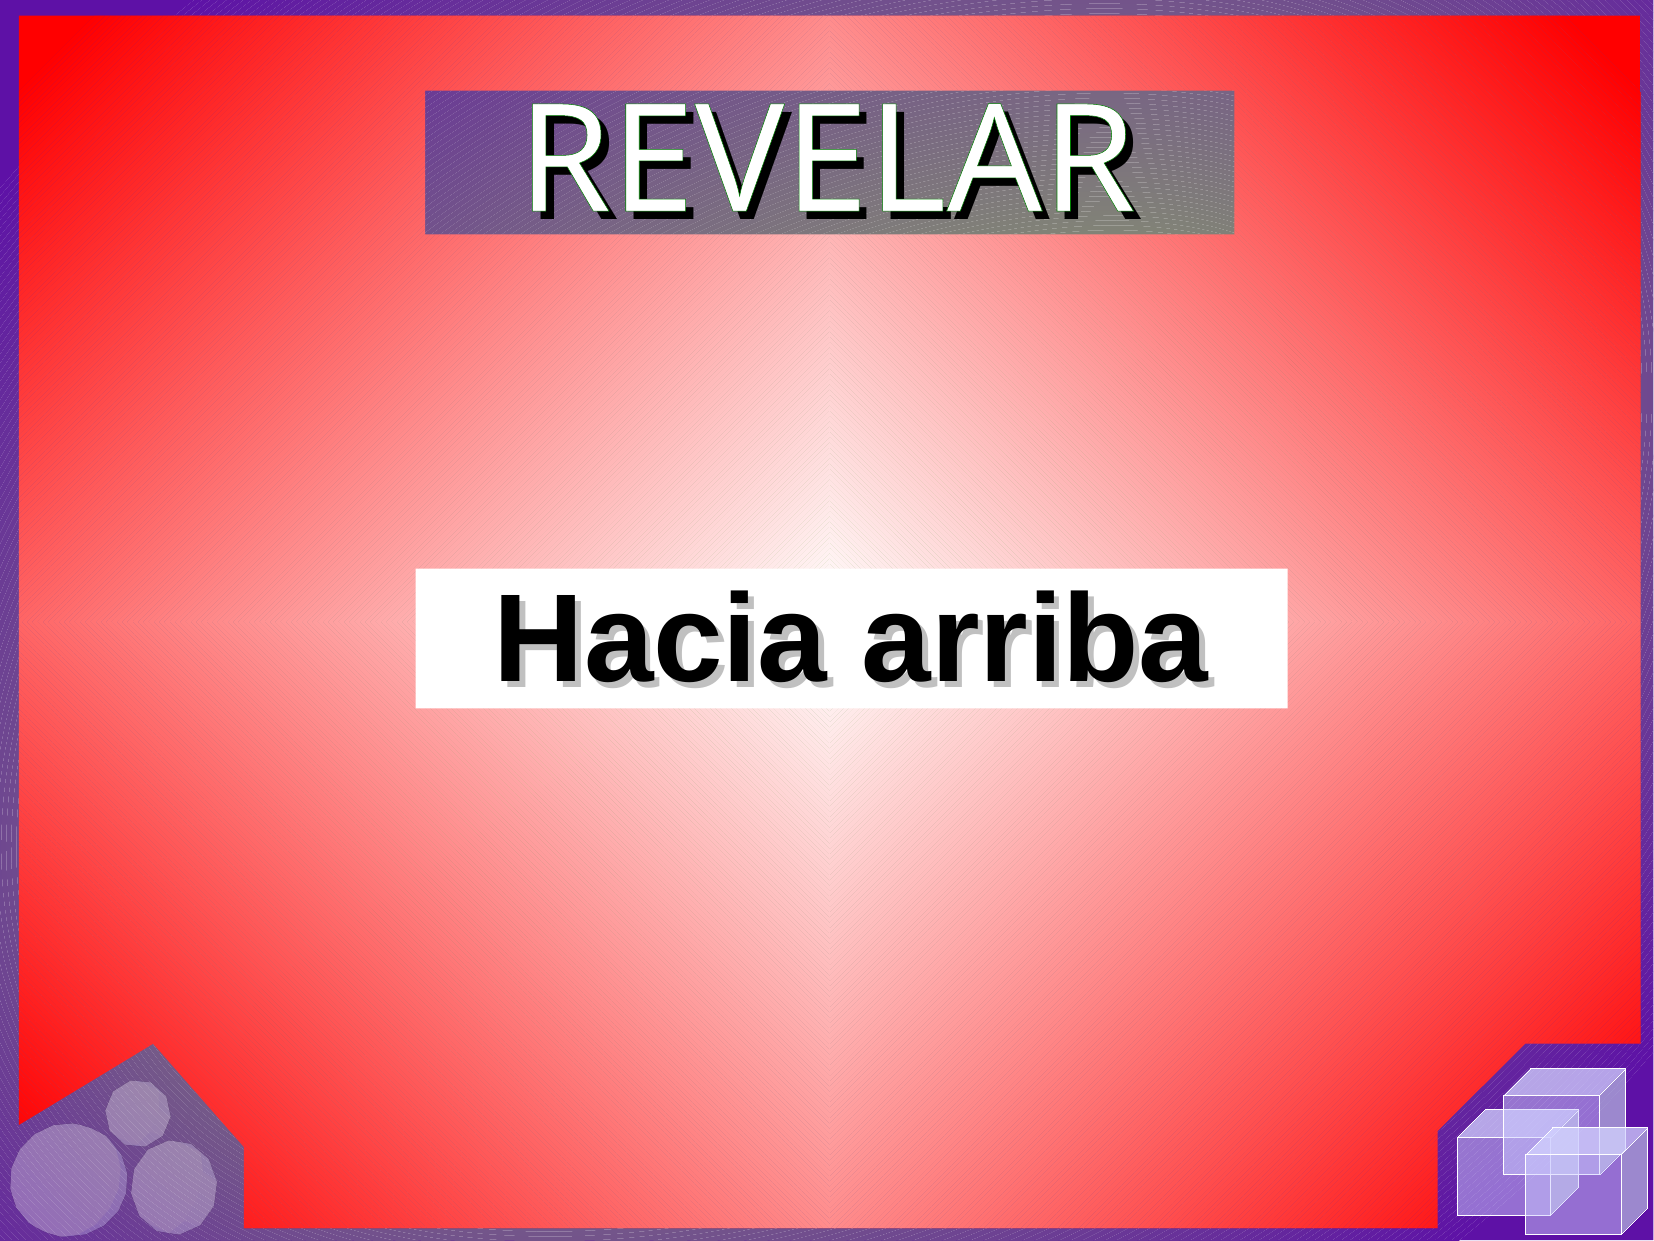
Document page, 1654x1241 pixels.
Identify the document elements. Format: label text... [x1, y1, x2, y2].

text_box [18, 15, 1641, 1229]
title Hacia arriba [415, 568, 1288, 709]
title REVELAR [82, 47, 1571, 259]
